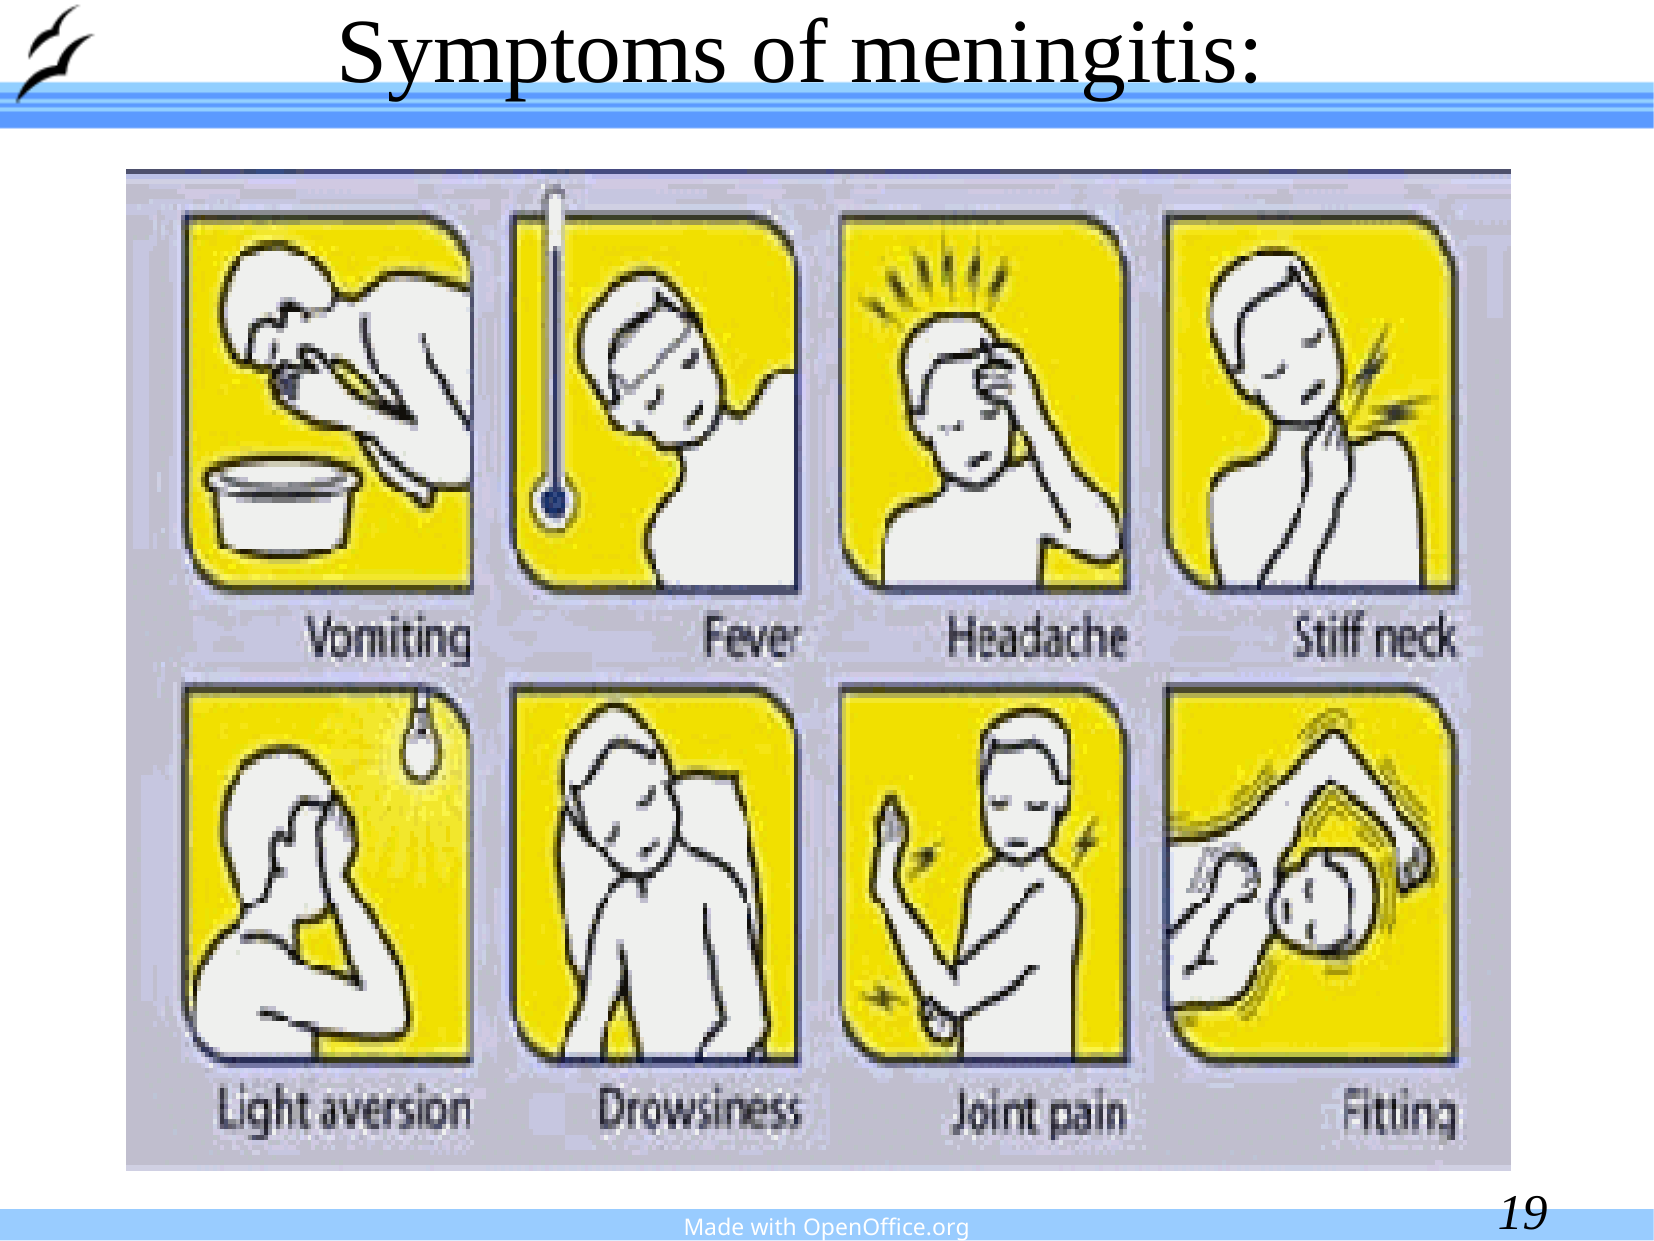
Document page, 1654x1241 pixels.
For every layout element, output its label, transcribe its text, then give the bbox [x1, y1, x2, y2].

picture [0, 0, 1654, 133]
title Symptoms of meningitis: [94, 0, 1507, 107]
picture [126, 169, 1511, 1171]
